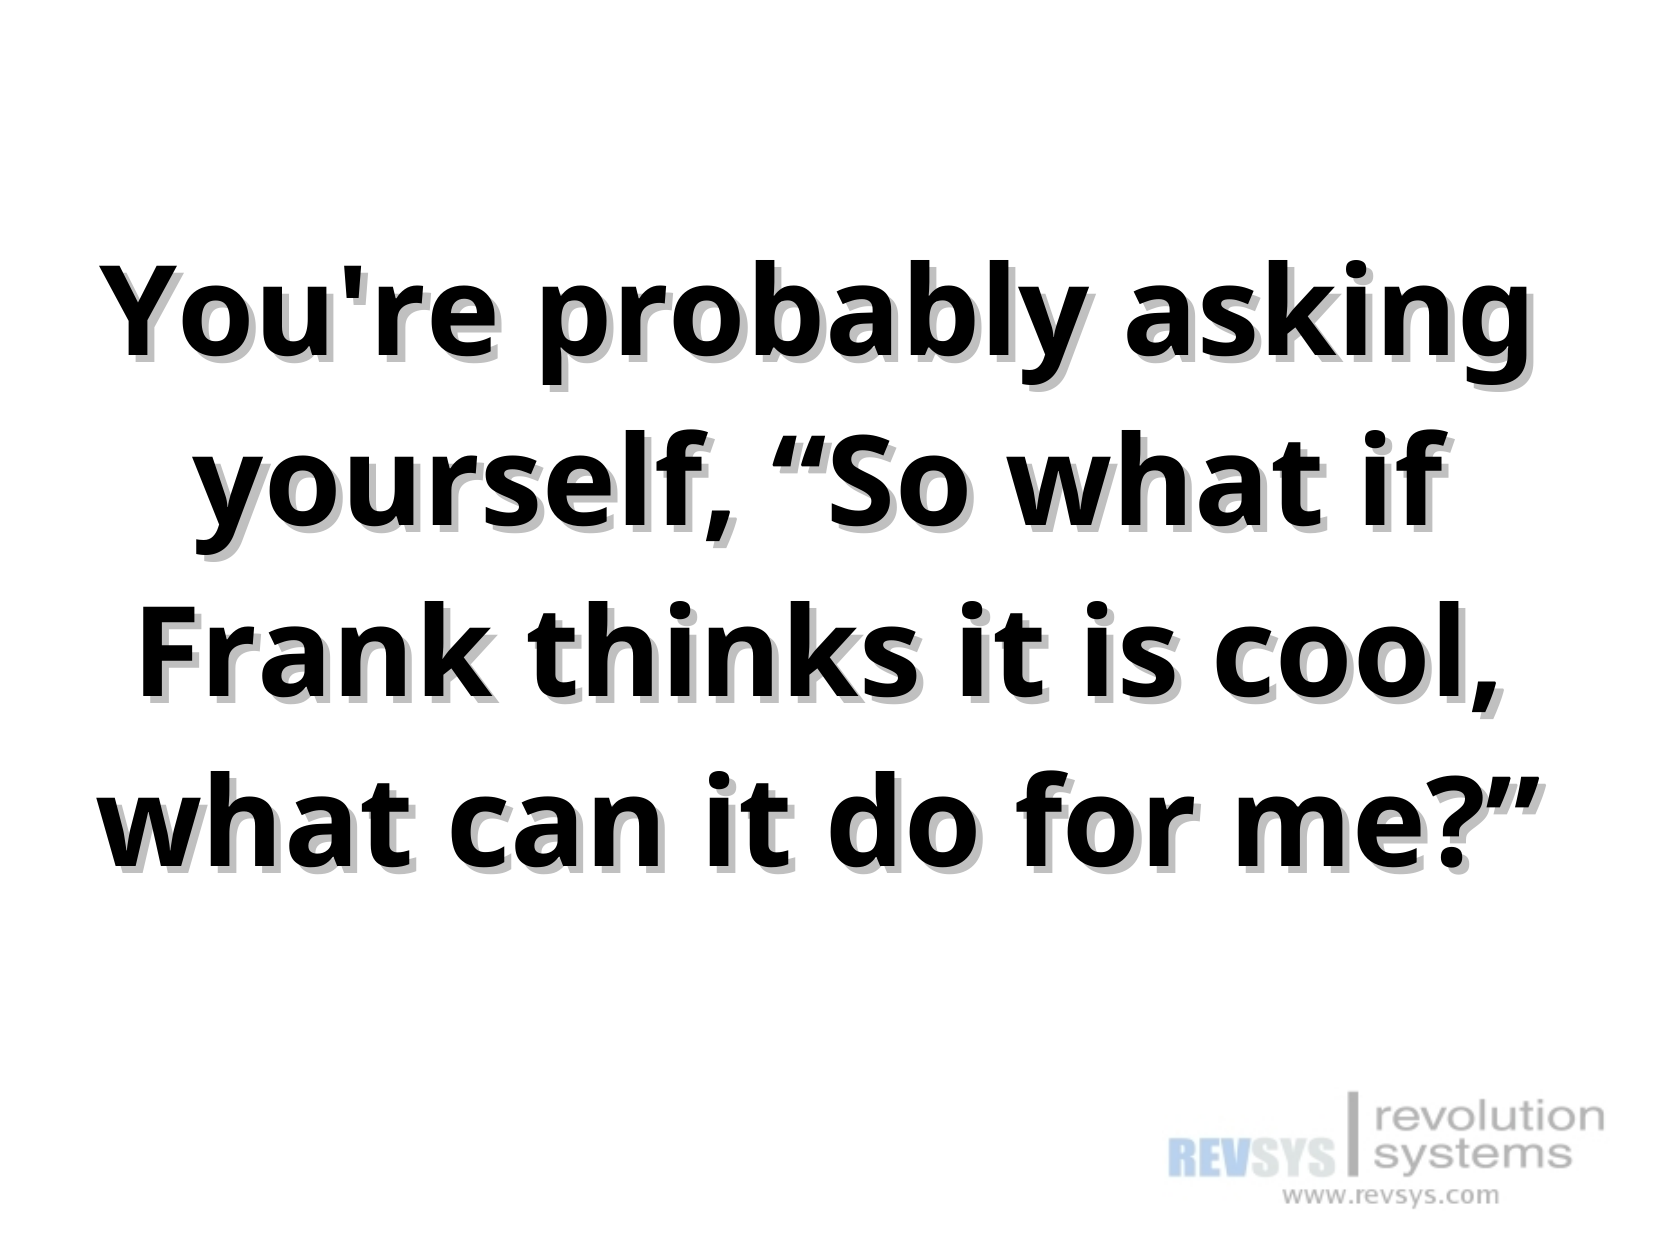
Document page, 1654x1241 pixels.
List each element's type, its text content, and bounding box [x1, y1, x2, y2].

picture [1162, 1087, 1613, 1211]
title You're probably asking yourself, “So what if Frank thinks it is cool, what can it do for me?” [75, 112, 1563, 1013]
